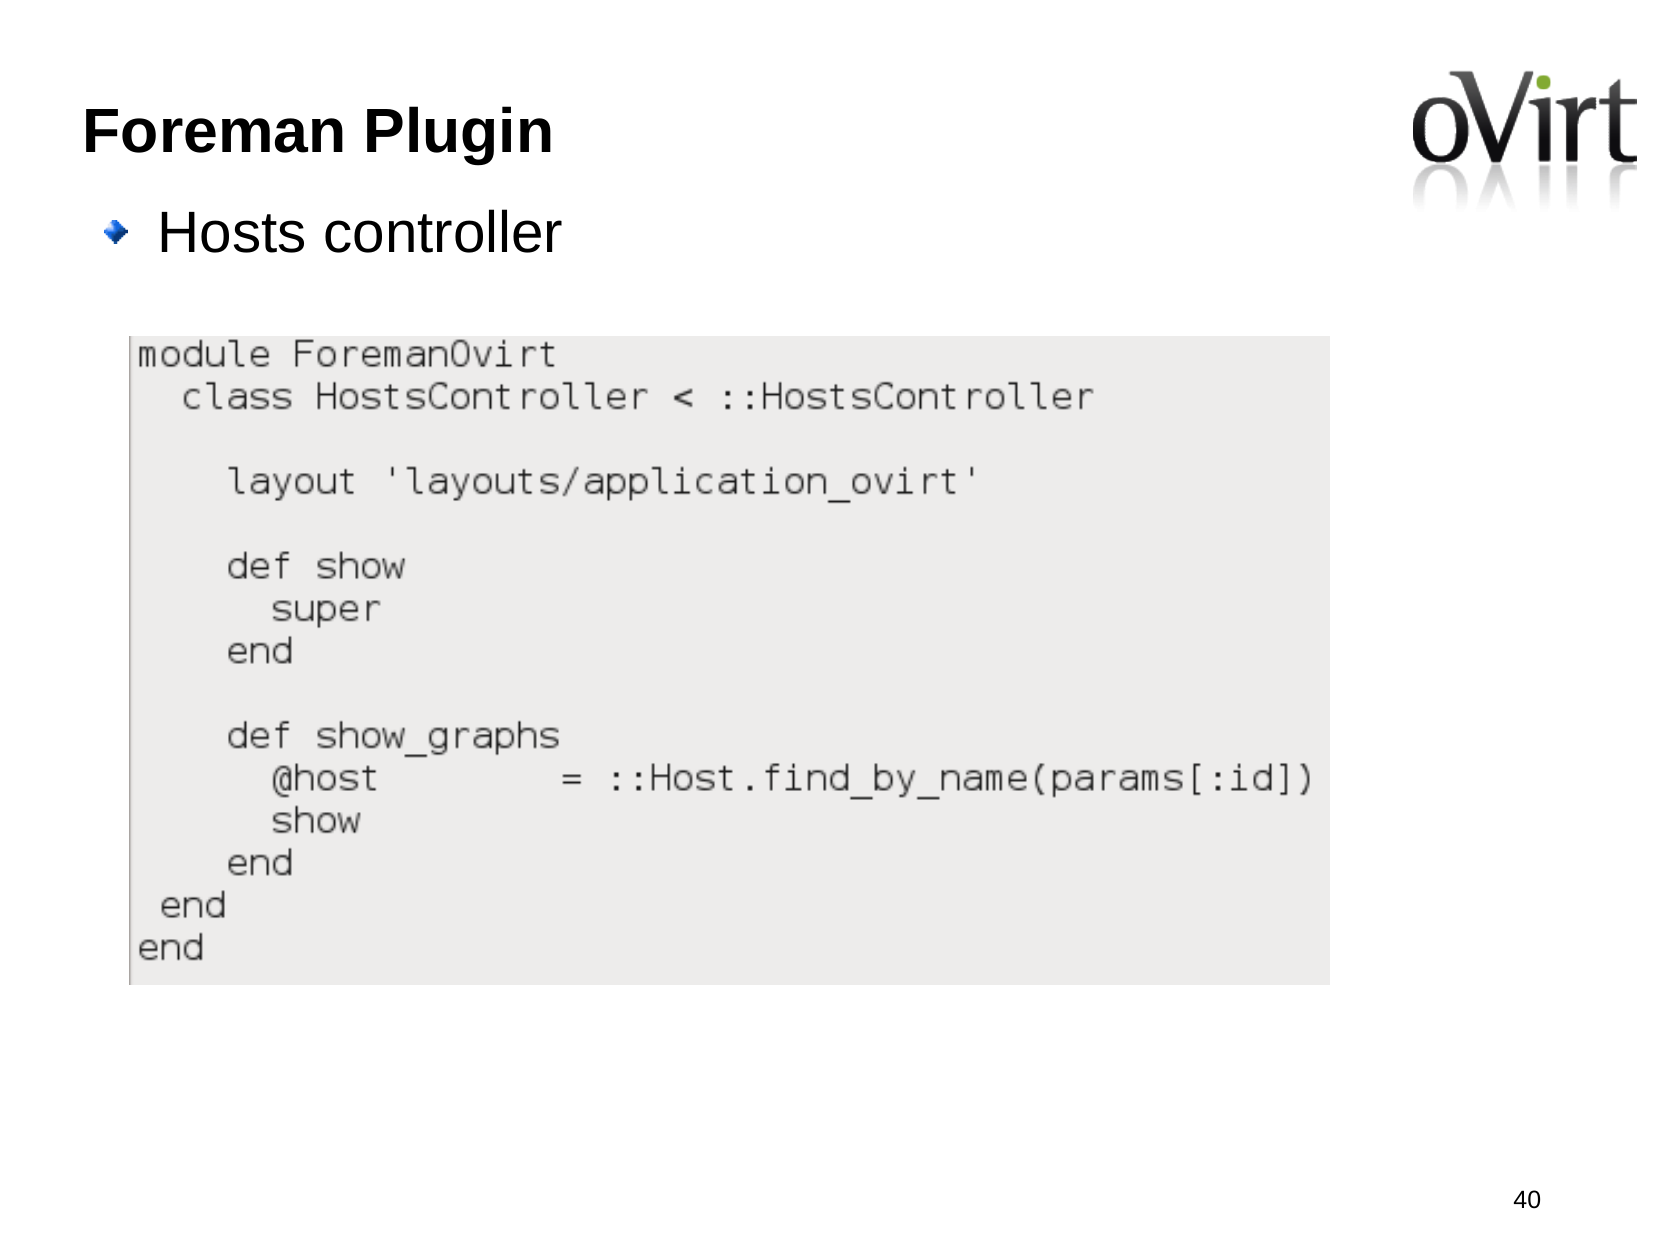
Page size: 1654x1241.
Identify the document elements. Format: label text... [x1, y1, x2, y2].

list Hosts controller [86, 199, 1576, 993]
picture [129, 336, 1330, 985]
picture [1413, 63, 1637, 212]
title Foreman Plugin [82, 37, 1303, 226]
